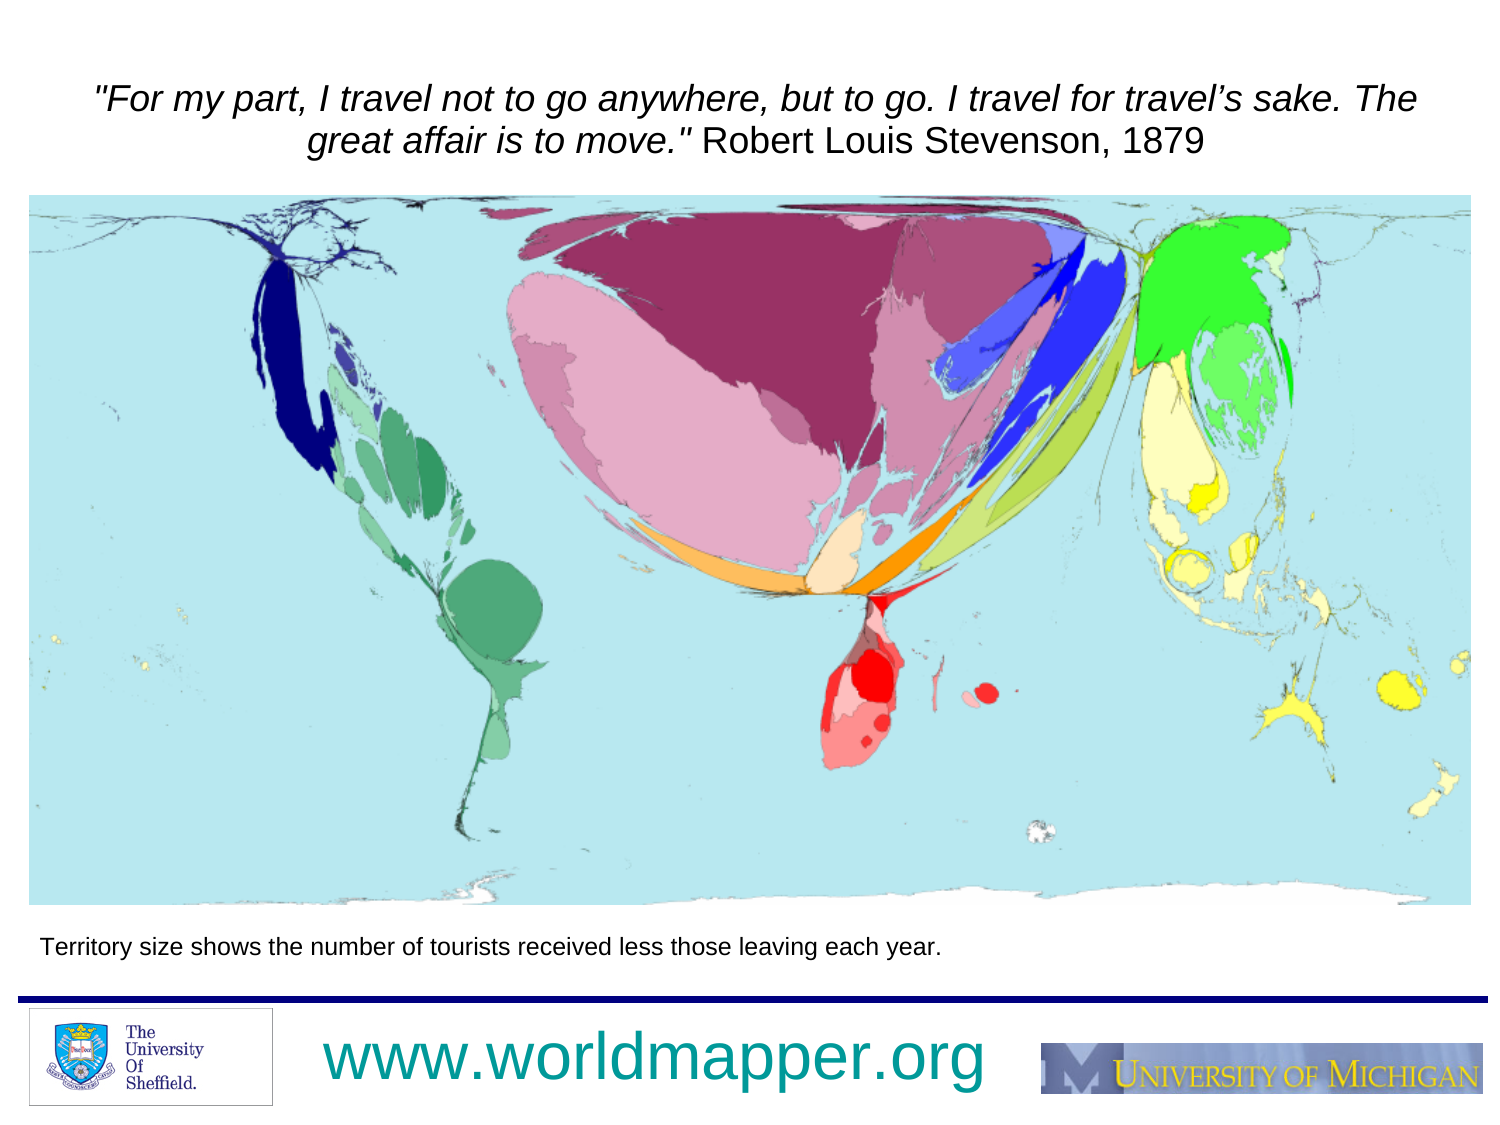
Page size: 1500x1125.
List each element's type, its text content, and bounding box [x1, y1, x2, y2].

picture [29, 195, 1471, 905]
picture [29, 1008, 273, 1106]
picture [1041, 1043, 1483, 1094]
text_box Territory size shows the number of tourists received less those leaving each year. [24, 925, 967, 969]
title "For my part, I travel not to go anywhere, but to go. I travel for travel’s sake. The great affair is to move." Robert Louis Stevenson, 1879 [76, 42, 1436, 195]
